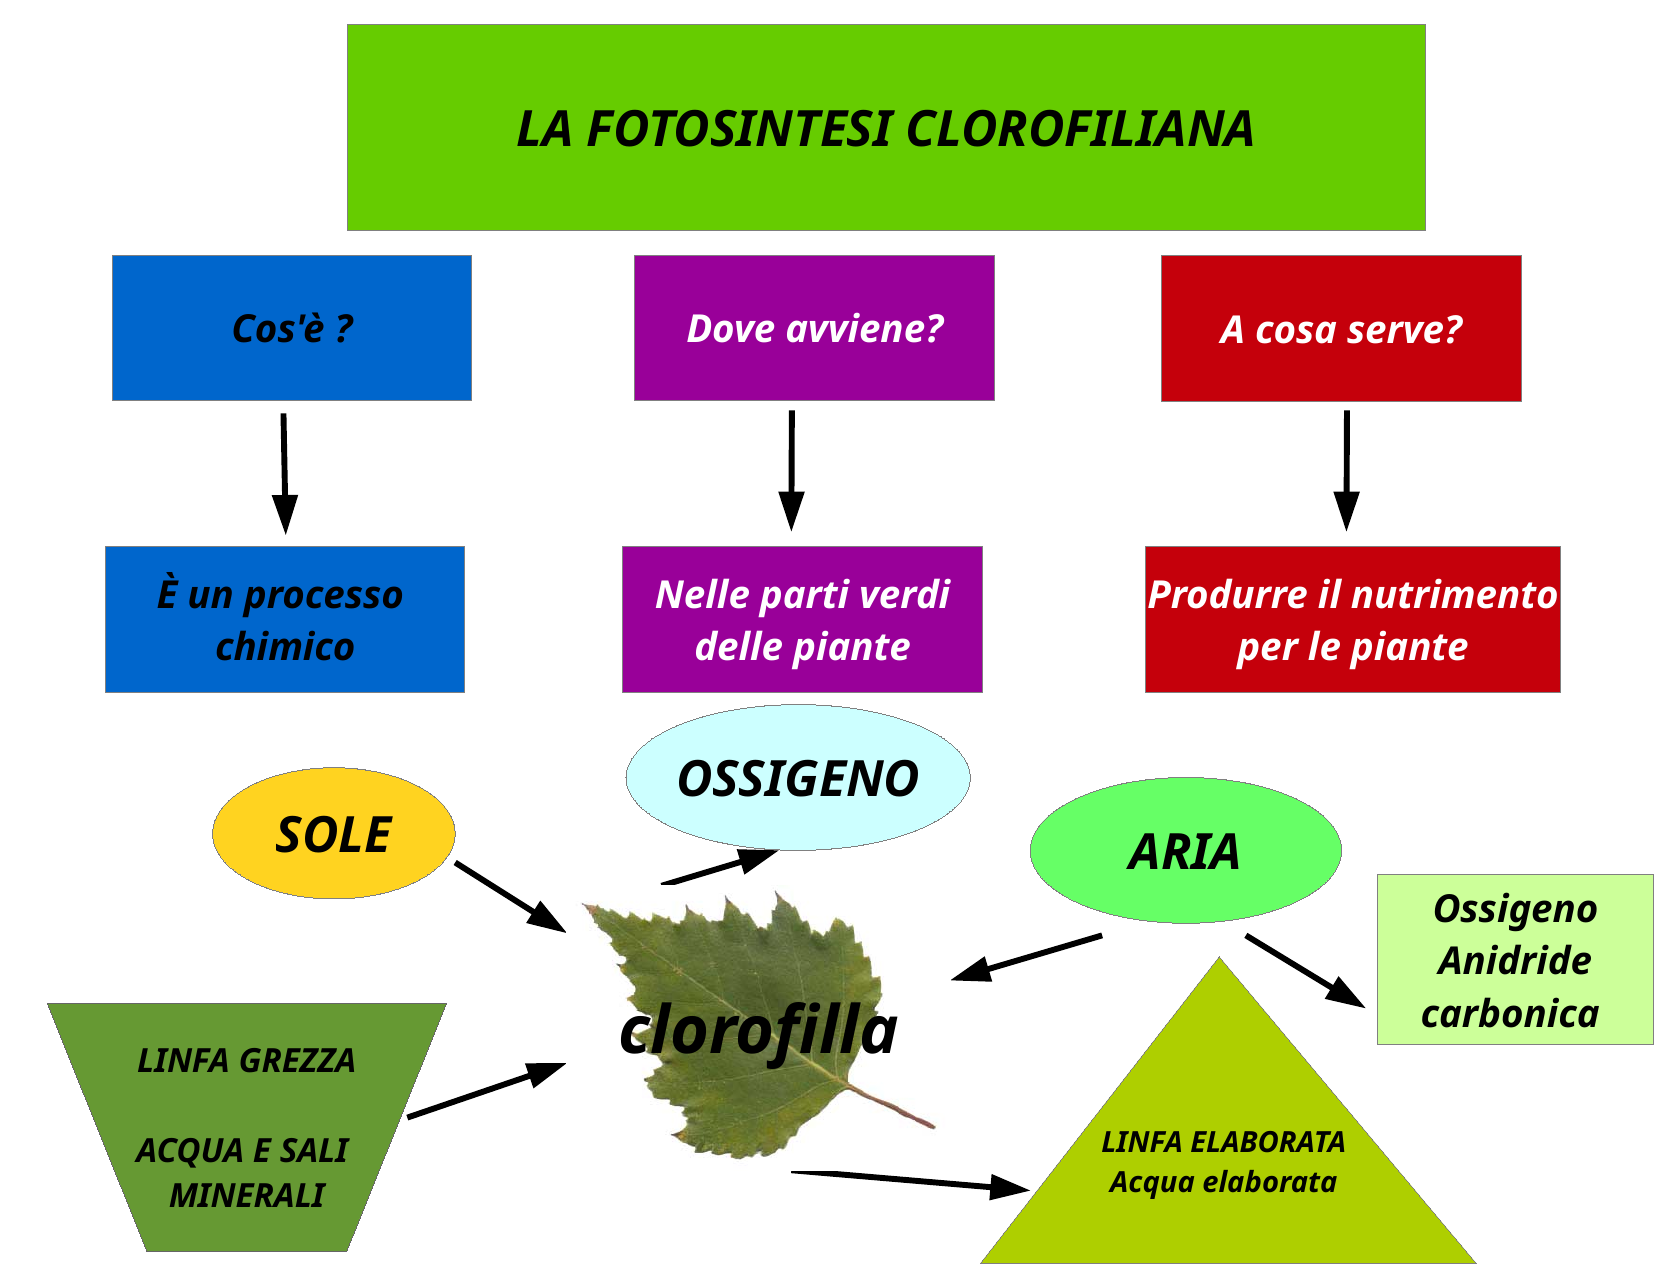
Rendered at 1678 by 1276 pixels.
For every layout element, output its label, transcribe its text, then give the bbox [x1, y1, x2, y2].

picture [566, 885, 951, 1171]
text_box Ossigeno Anidride carbonica [1377, 874, 1654, 1045]
text_box SOLE [212, 767, 456, 899]
text_box LINFA GREZZA ACQUA E SALI MINERALI [47, 1003, 447, 1252]
text_box Nelle parti verdi delle piante [622, 546, 983, 693]
text_box Cos'è ? [112, 255, 472, 401]
text_box ARIA [1030, 777, 1342, 924]
text_box OSSIGENO [625, 704, 971, 851]
text_box Dove avviene? [634, 255, 995, 401]
text_box È un processo chimico [105, 546, 465, 693]
text_box LINFA ELABORATA Acqua elaborata [980, 956, 1477, 1264]
text_box LA FOTOSINTESI CLOROFILIANA [347, 24, 1426, 231]
text_box Produrre il nutrimento per le piante [1145, 546, 1561, 693]
text_box A cosa serve? [1161, 255, 1522, 402]
